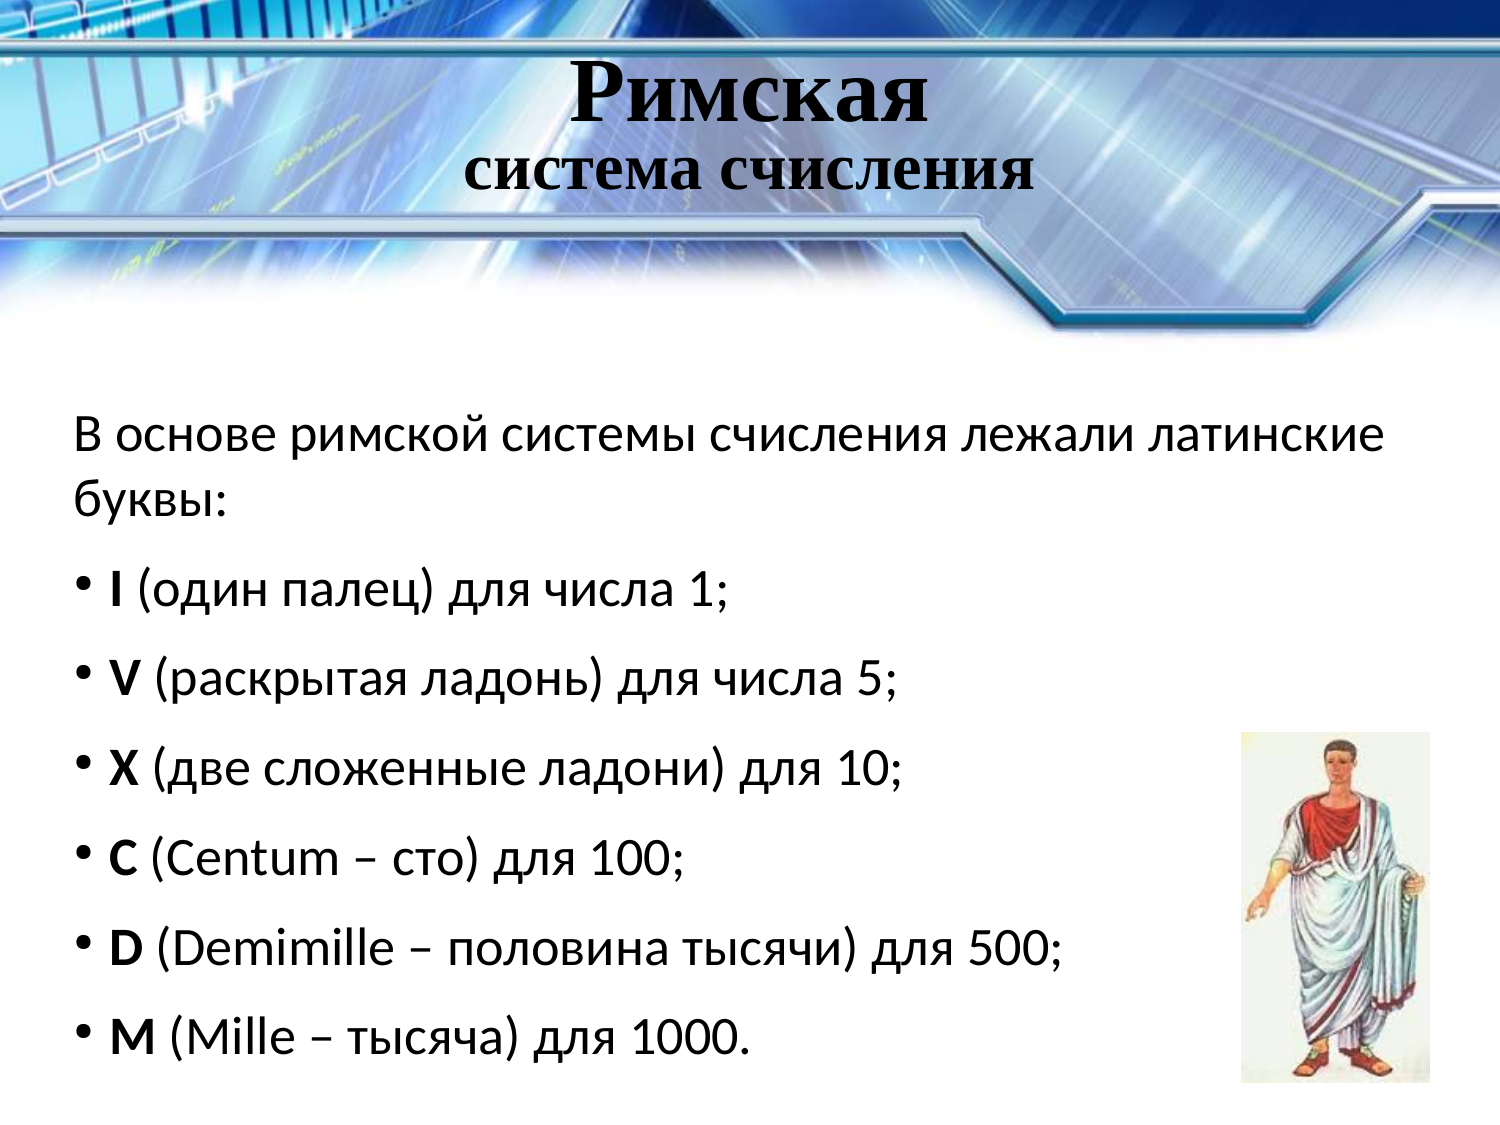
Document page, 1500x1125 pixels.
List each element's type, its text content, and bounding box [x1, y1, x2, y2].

text_box В основе римской системы счисления лежали латинские буквы: I (один палец) для числа 1; V (раскрытая ладонь) для числа 5; X (две сложенные ладони) для 10; С (Сentum – сто) для 100; D (Demimille – половина тысячи) для 500; М (Мille – тысяча) для 1000. [59, 389, 1430, 1074]
title Римская система счисления [75, 32, 1426, 222]
picture [0, 0, 1500, 1125]
